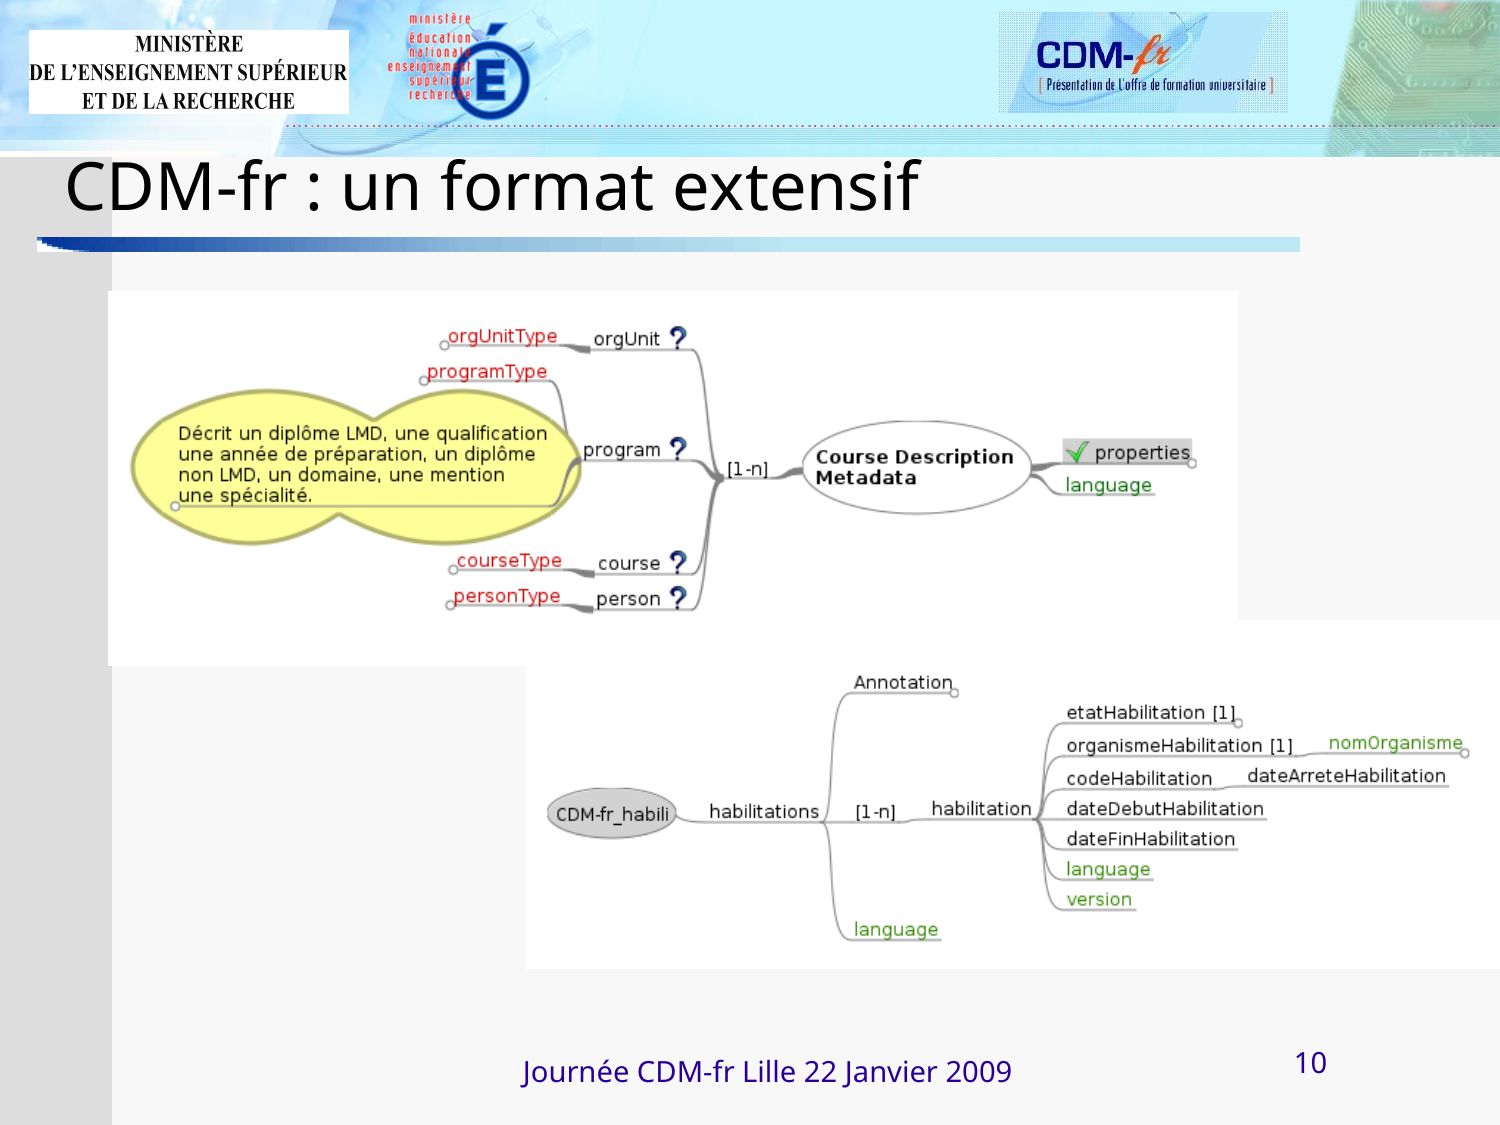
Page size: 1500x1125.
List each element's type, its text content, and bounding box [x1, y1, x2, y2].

title CDM-fr : un format extensif [50, 137, 1463, 238]
picture [0, 0, 1500, 157]
picture [108, 291, 1500, 969]
picture [37, 237, 1300, 252]
